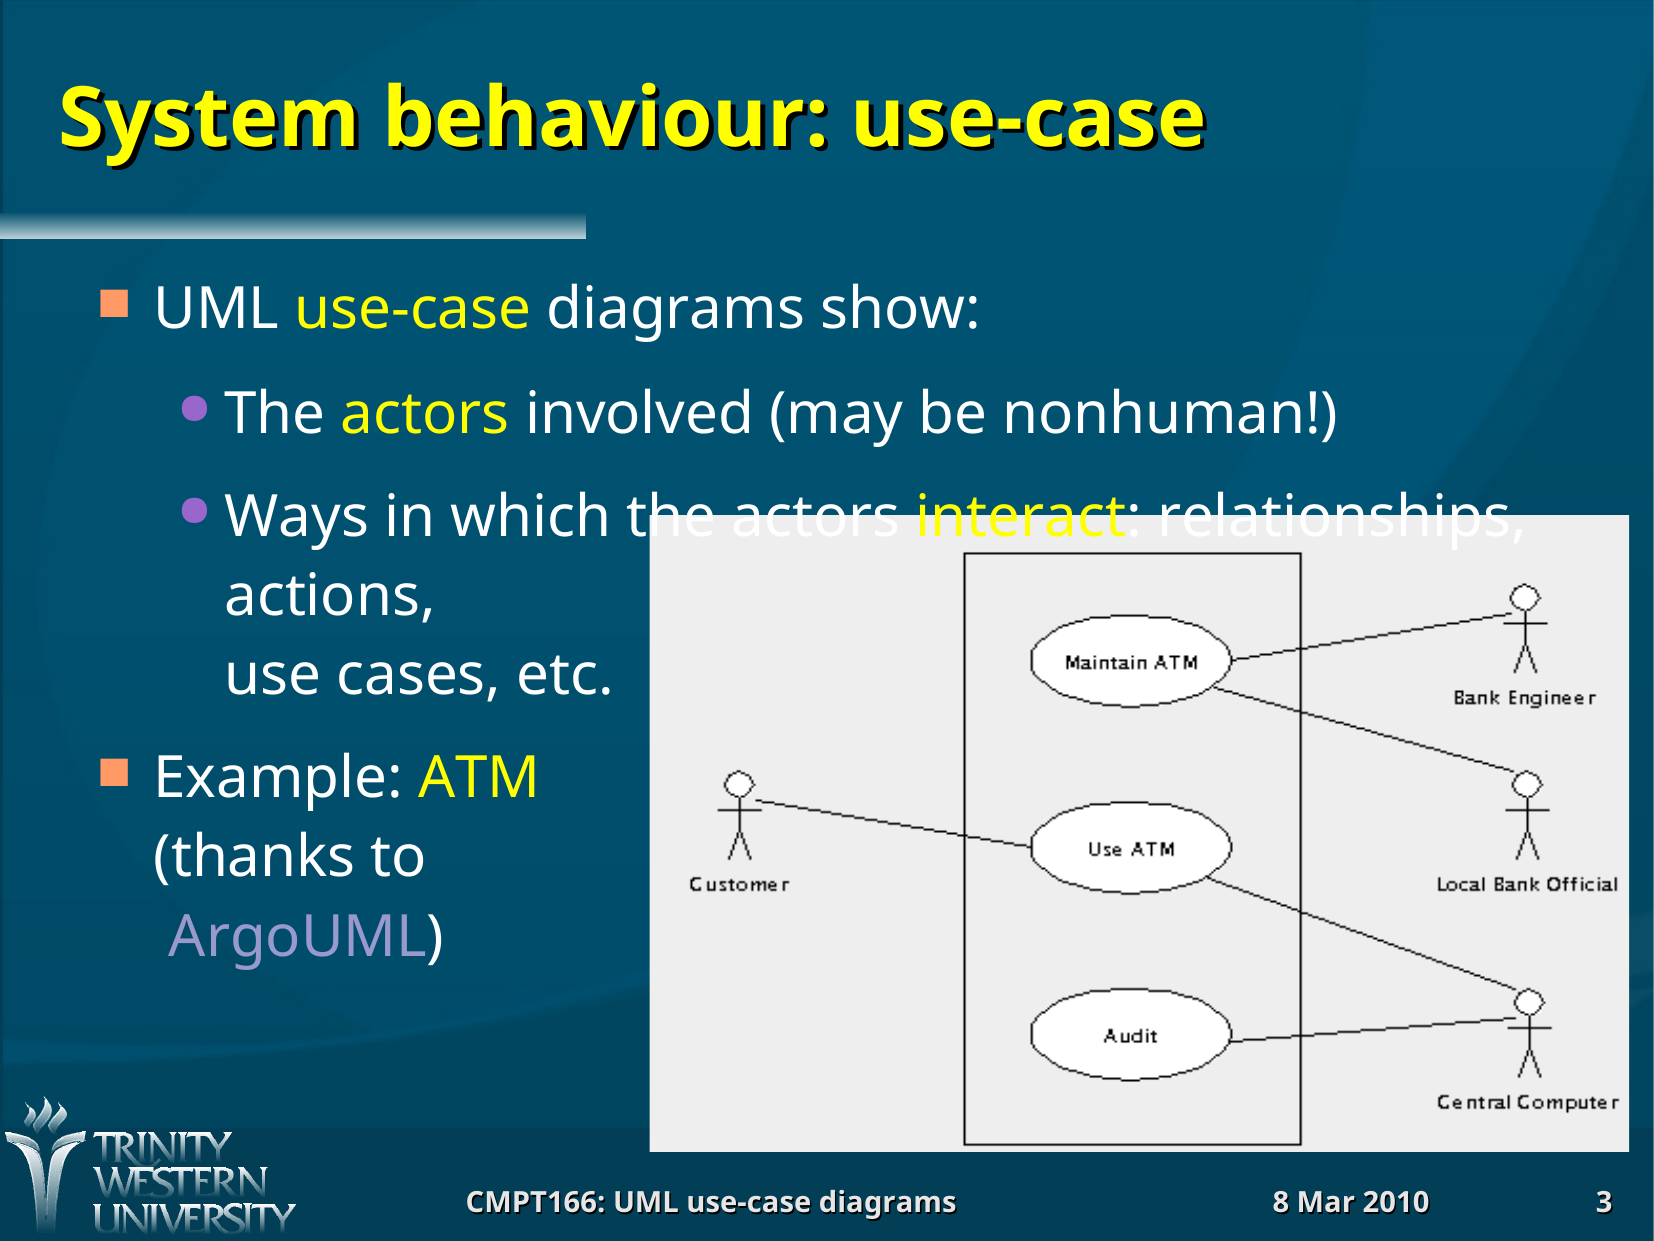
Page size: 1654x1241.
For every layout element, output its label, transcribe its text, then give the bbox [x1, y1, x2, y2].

picture [650, 516, 1654, 1151]
title System behaviour: use-case [59, 19, 1548, 208]
picture [38, 1227, 54, 1232]
list UML use-case diagrams show: The actors involved (may be nonhuman!) Ways in which the actors interact: relationships, actions, use cases, etc. Example: ATM (thanks to ArgoUML) [82, 266, 1571, 1109]
